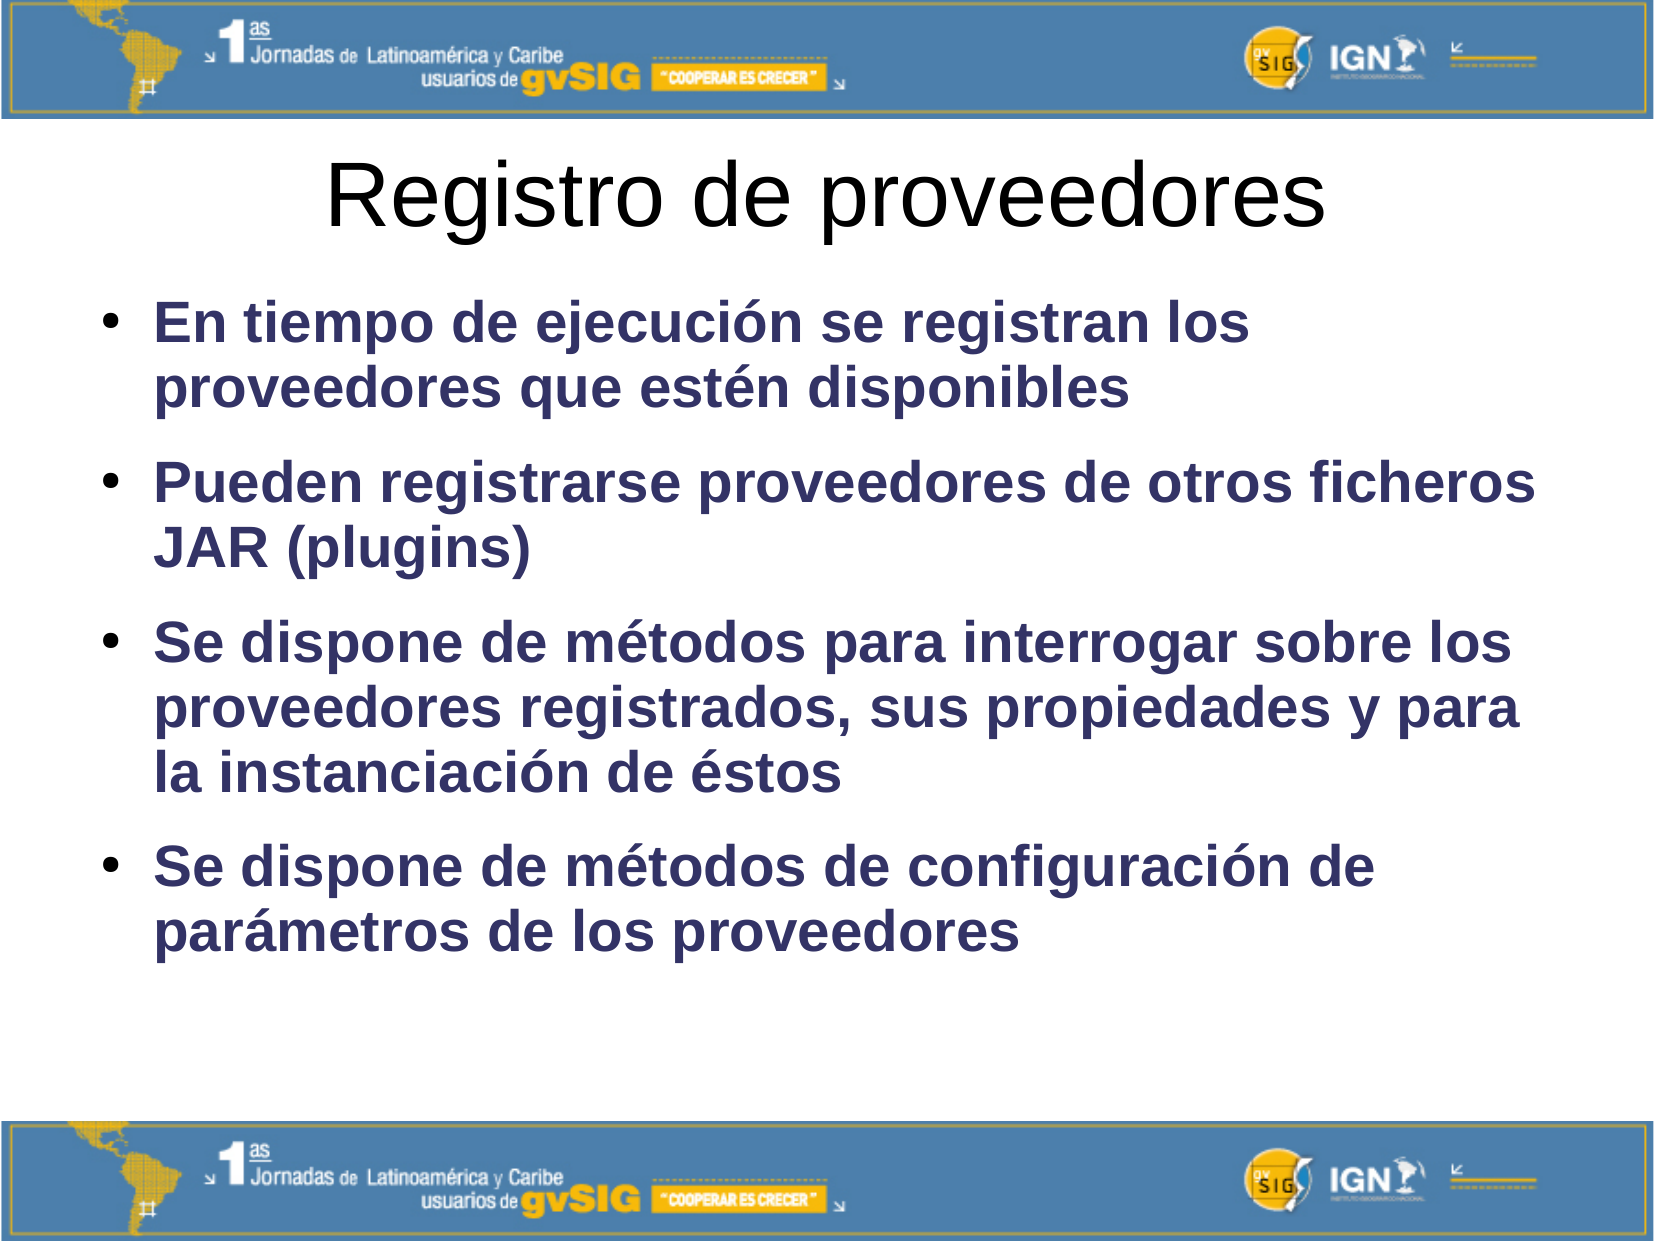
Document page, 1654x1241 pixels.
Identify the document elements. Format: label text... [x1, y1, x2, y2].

title Registro de proveedores [82, 90, 1571, 290]
picture [0, 1121, 1654, 1241]
picture [0, 0, 1654, 119]
list En tiempo de ejecución se registran los proveedores que estén disponibles Pueden registrarse proveedores de otros ficheros JAR (plugins) Se dispone de métodos para interrogar sobre los proveedores registrados, sus propiedades y para la instanciación de éstos Se dispone de métodos de configuración de parámetros de los proveedores [82, 290, 1571, 1109]
